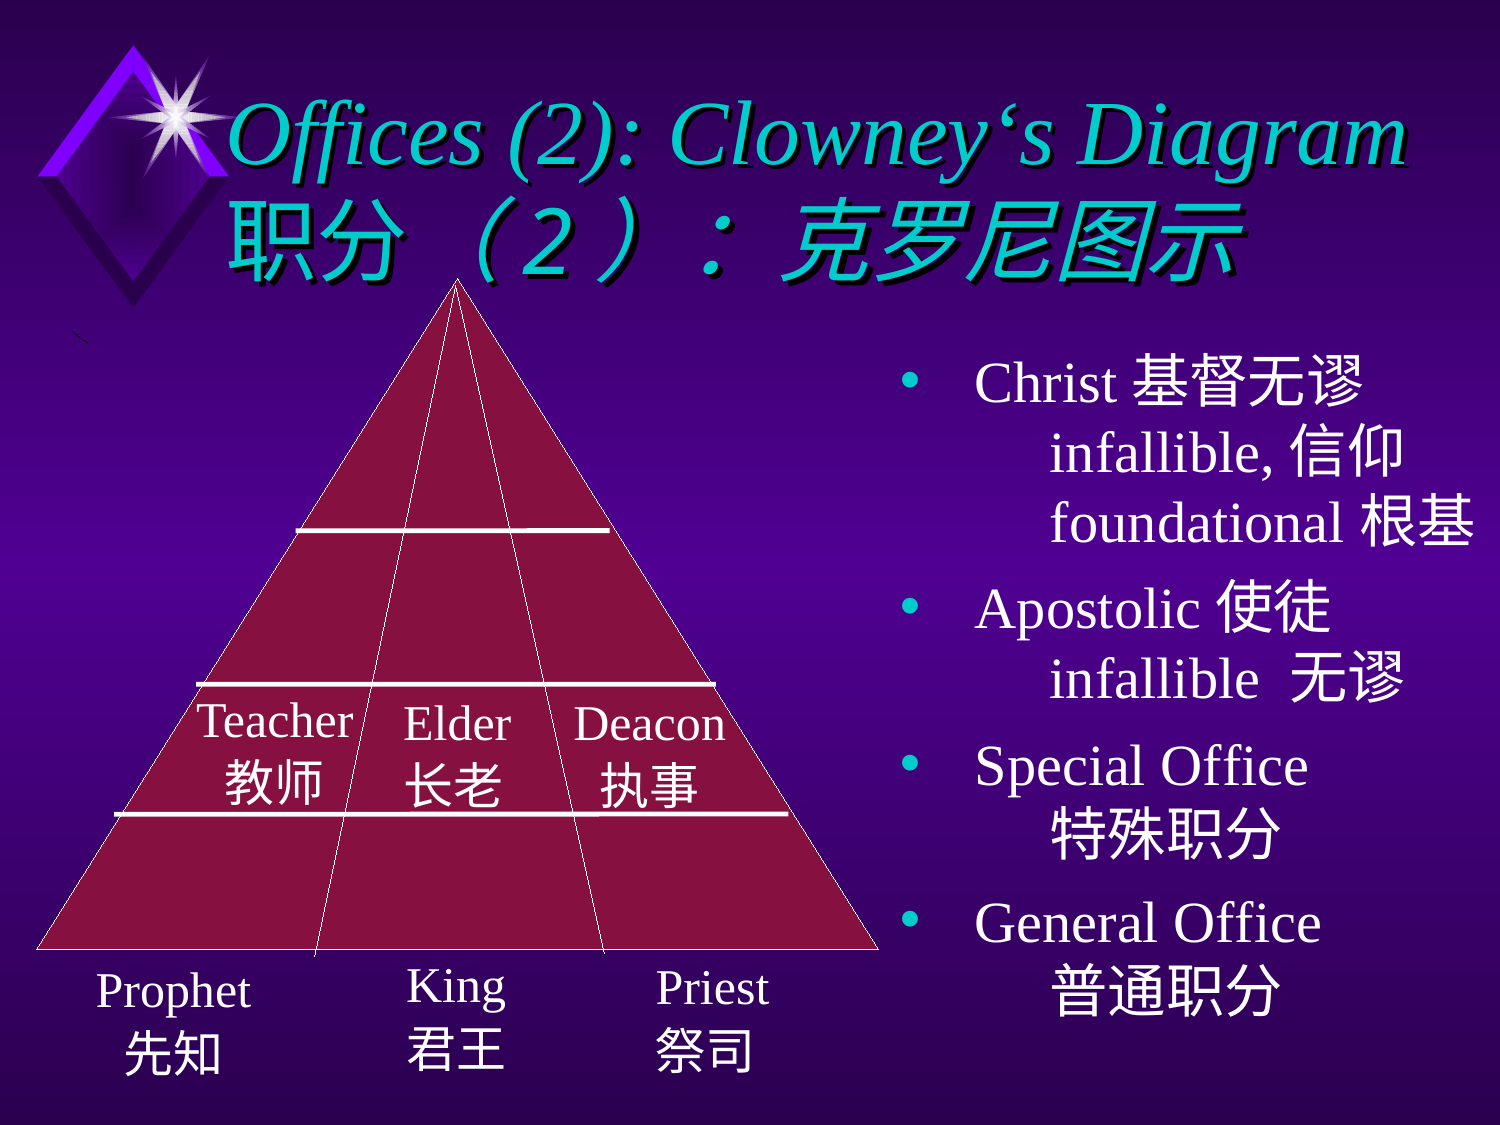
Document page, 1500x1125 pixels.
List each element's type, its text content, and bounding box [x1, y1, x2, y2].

text_box Elder 长老 [388, 688, 528, 832]
text_box [370, 687, 715, 811]
text_box Prophet 先知 [80, 956, 267, 1099]
text_box King 君王 [391, 950, 522, 1094]
title Offices (2): Clowney‘s Diagram 职分（2）：克罗尼图示 [224, 71, 1472, 294]
list Christ基督无谬infallible,信仰 foundational根基 Apostolic使徒 infallible 无谬 Special Office 特殊职分 General Office 普通职分 [787, 344, 1490, 1125]
text_box [123, 720, 180, 811]
text_box Priest 祭司 [640, 952, 786, 1096]
text_box [36, 817, 787, 950]
text_box [743, 733, 787, 811]
text_box [204, 278, 711, 681]
text_box Teacher 教师 [180, 685, 370, 829]
text_box Deacon 执事 [558, 688, 743, 832]
